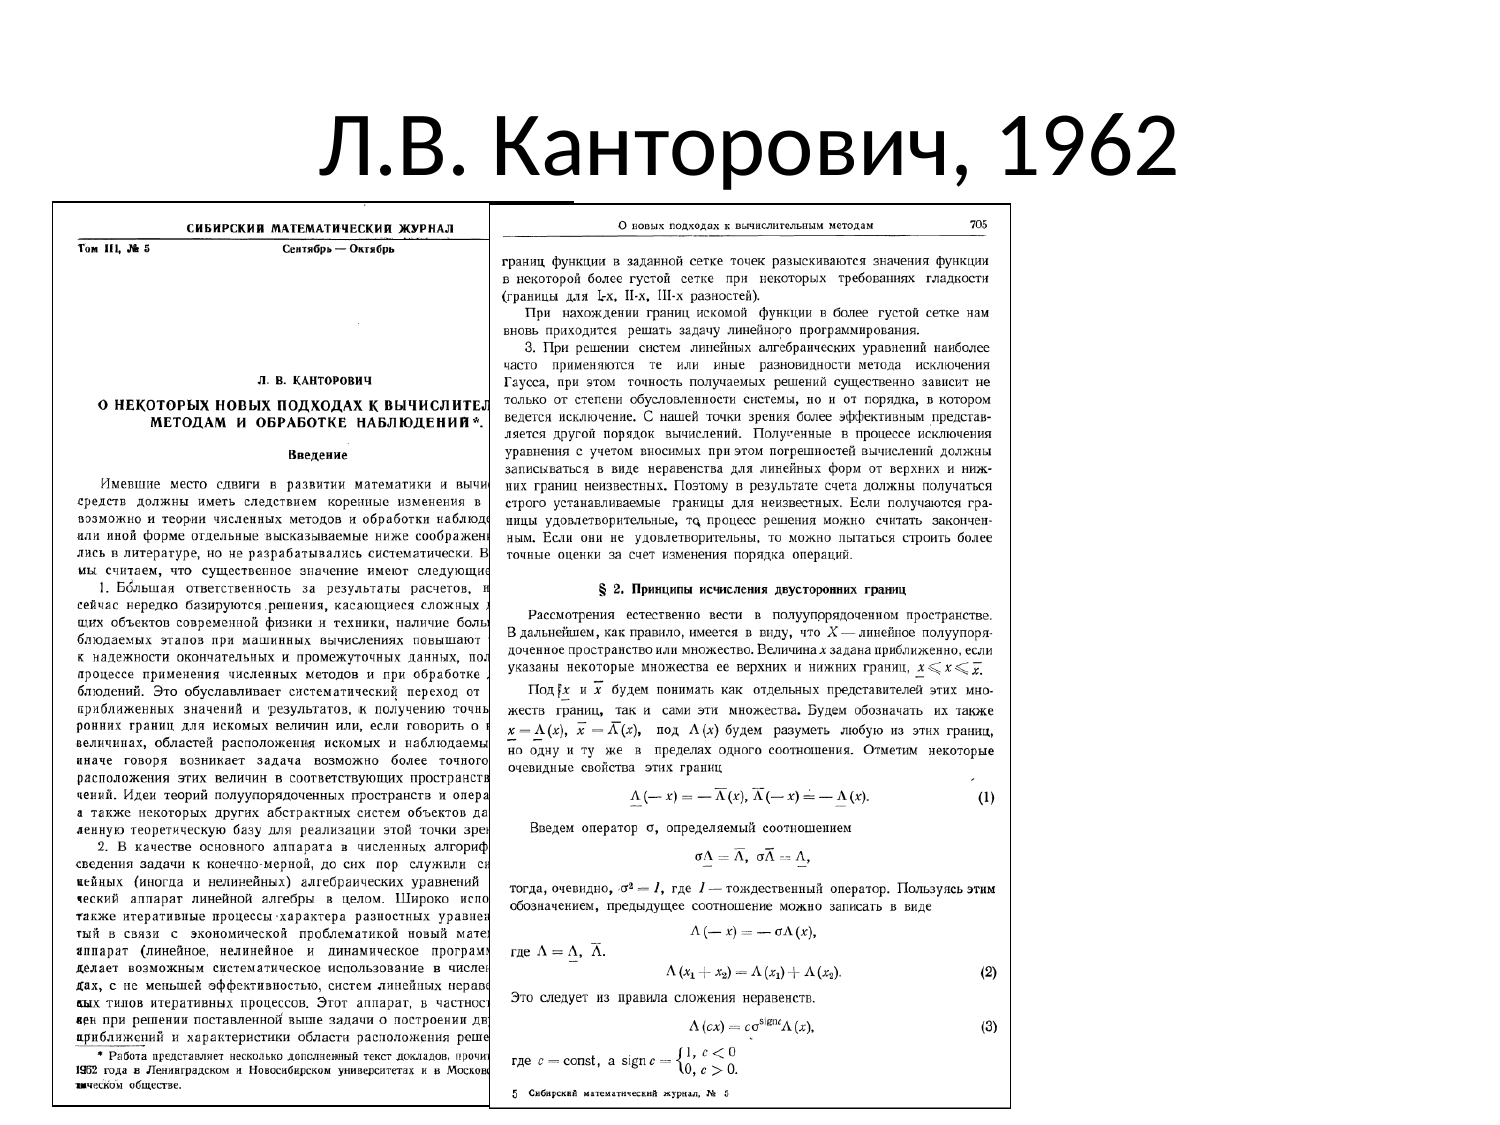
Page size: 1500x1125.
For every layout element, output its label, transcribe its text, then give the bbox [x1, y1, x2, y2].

picture [490, 204, 1010, 1108]
text_box Л.В. Канторович, 1962 [75, 45, 1426, 233]
picture [53, 202, 573, 1106]
